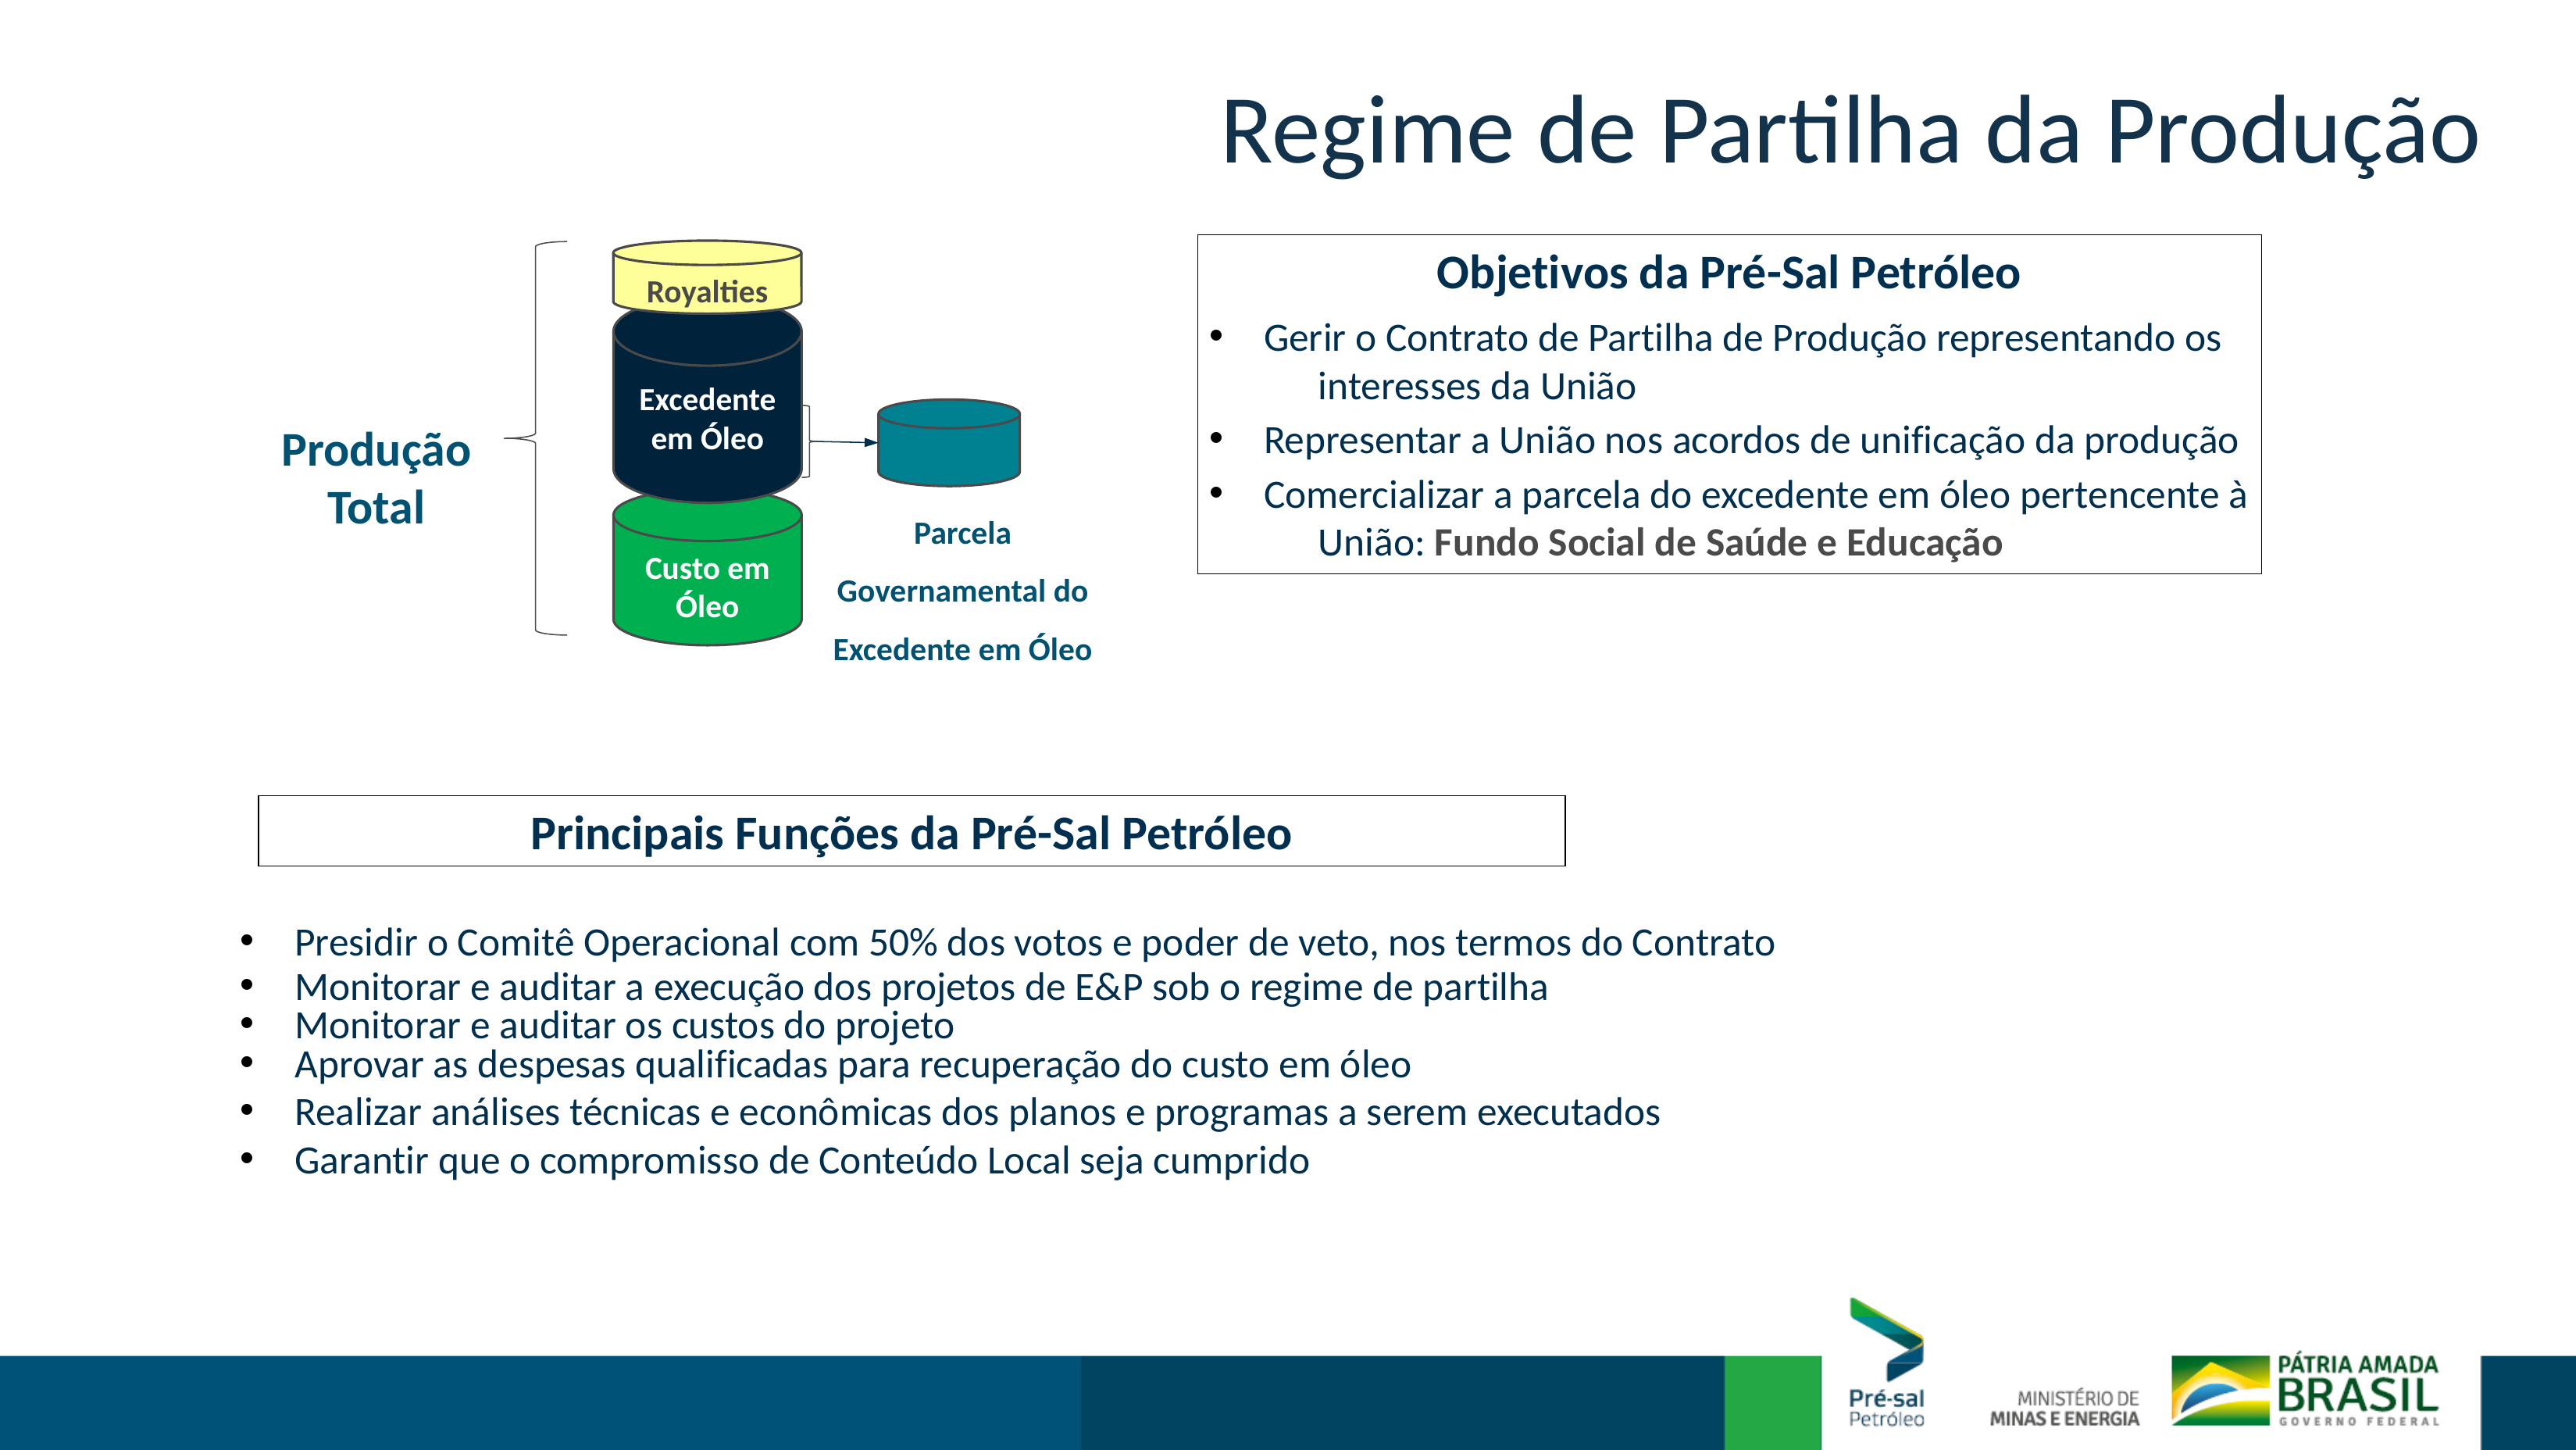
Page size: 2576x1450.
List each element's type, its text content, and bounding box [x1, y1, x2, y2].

text_box Royalties [613, 240, 802, 314]
text_box [878, 399, 1020, 487]
text_box Presidir o Comitê Operacional com 50% dos votos e poder de veto, nos termos do Contrato Monitorar e auditar a execução dos projetos de E&P sob o regime de partilha Monitorar e auditar os custos do projeto Aprovar as despesas qualificadas para recuperação do custo em óleo Realizar análises técnicas e econômicas dos planos e programas a serem executados Garantir que o compromisso de Conteúdo Local seja cumprido [228, 870, 1806, 1182]
text_box Produção Total [259, 411, 495, 541]
text_box Excedente em Óleo [613, 309, 802, 503]
text_box Custo em Óleo [613, 495, 802, 645]
text_box Parcela Governamental do Excedente em Óleo [808, 504, 1118, 634]
text_box Principais Funções da Pré-Sal Petróleo [259, 795, 1566, 866]
text_box Objetivos da Pré-Sal Petróleo Gerir o Contrato de Partilha de Produção representando os interesses da União Representar a União nos acordos de unificação da produção Comercializar a parcela do excedente em óleo pertencente à União: Fundo Social de Saúde e Educação [1197, 234, 2262, 574]
text_box Regime de Partilha da Produção [1197, 54, 2542, 194]
